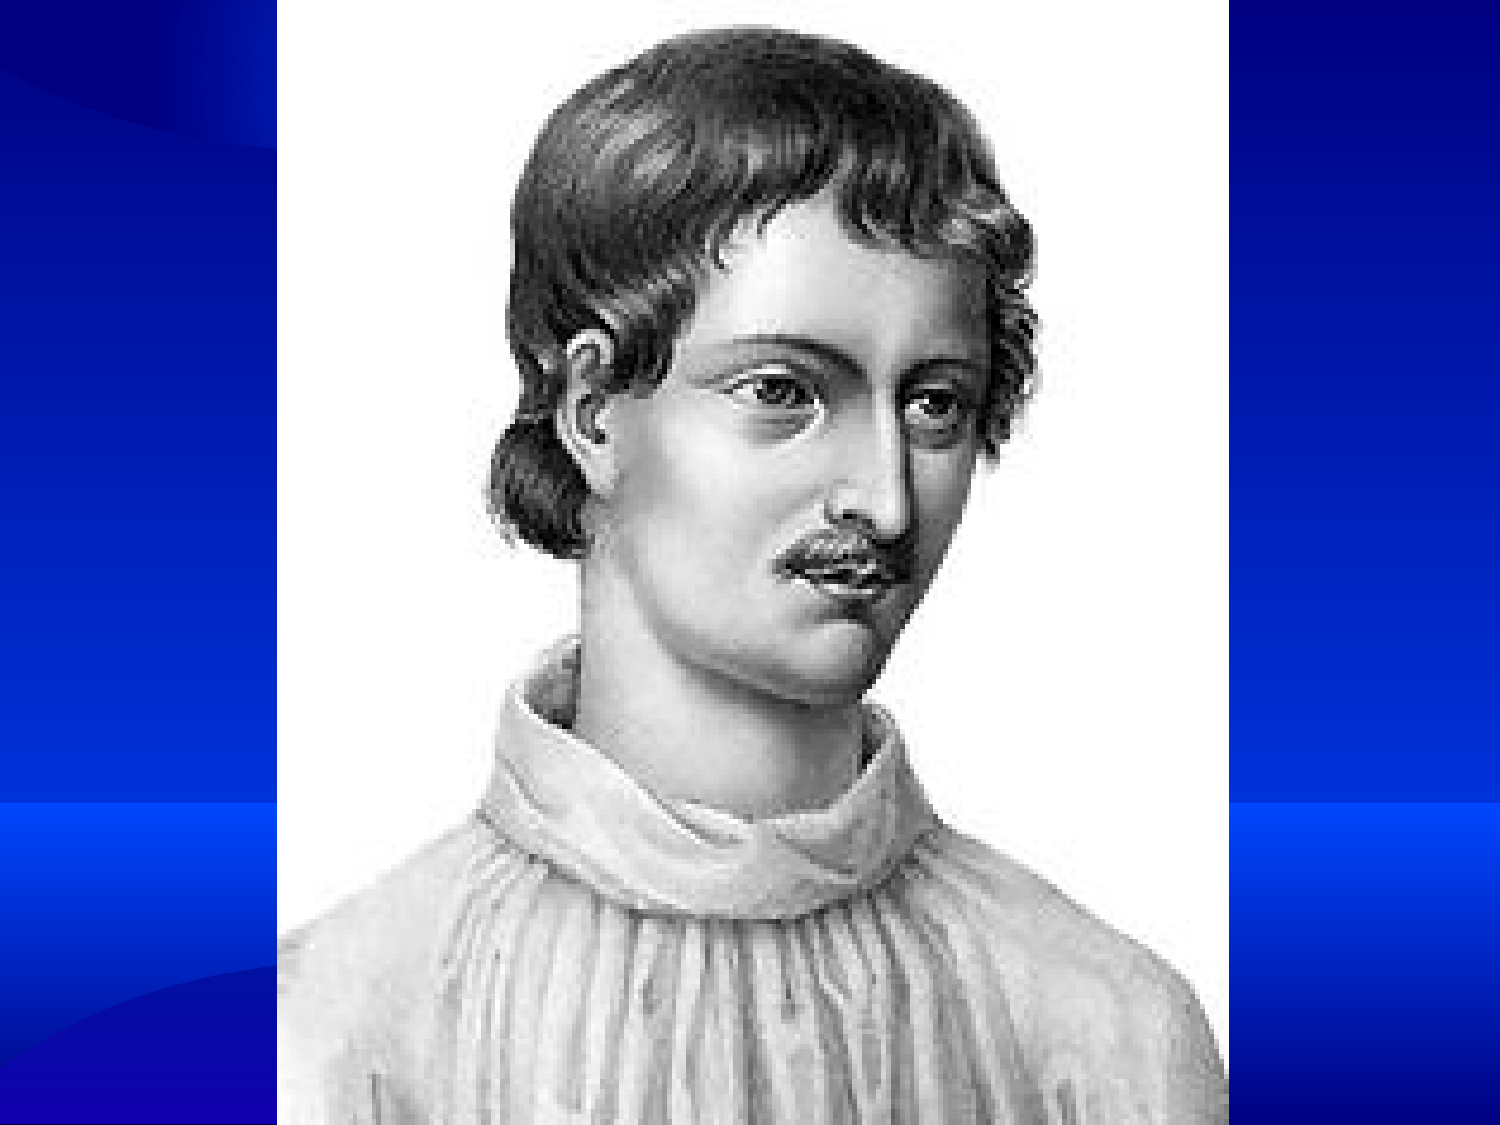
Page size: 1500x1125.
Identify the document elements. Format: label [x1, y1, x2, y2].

picture [277, 0, 1229, 1125]
